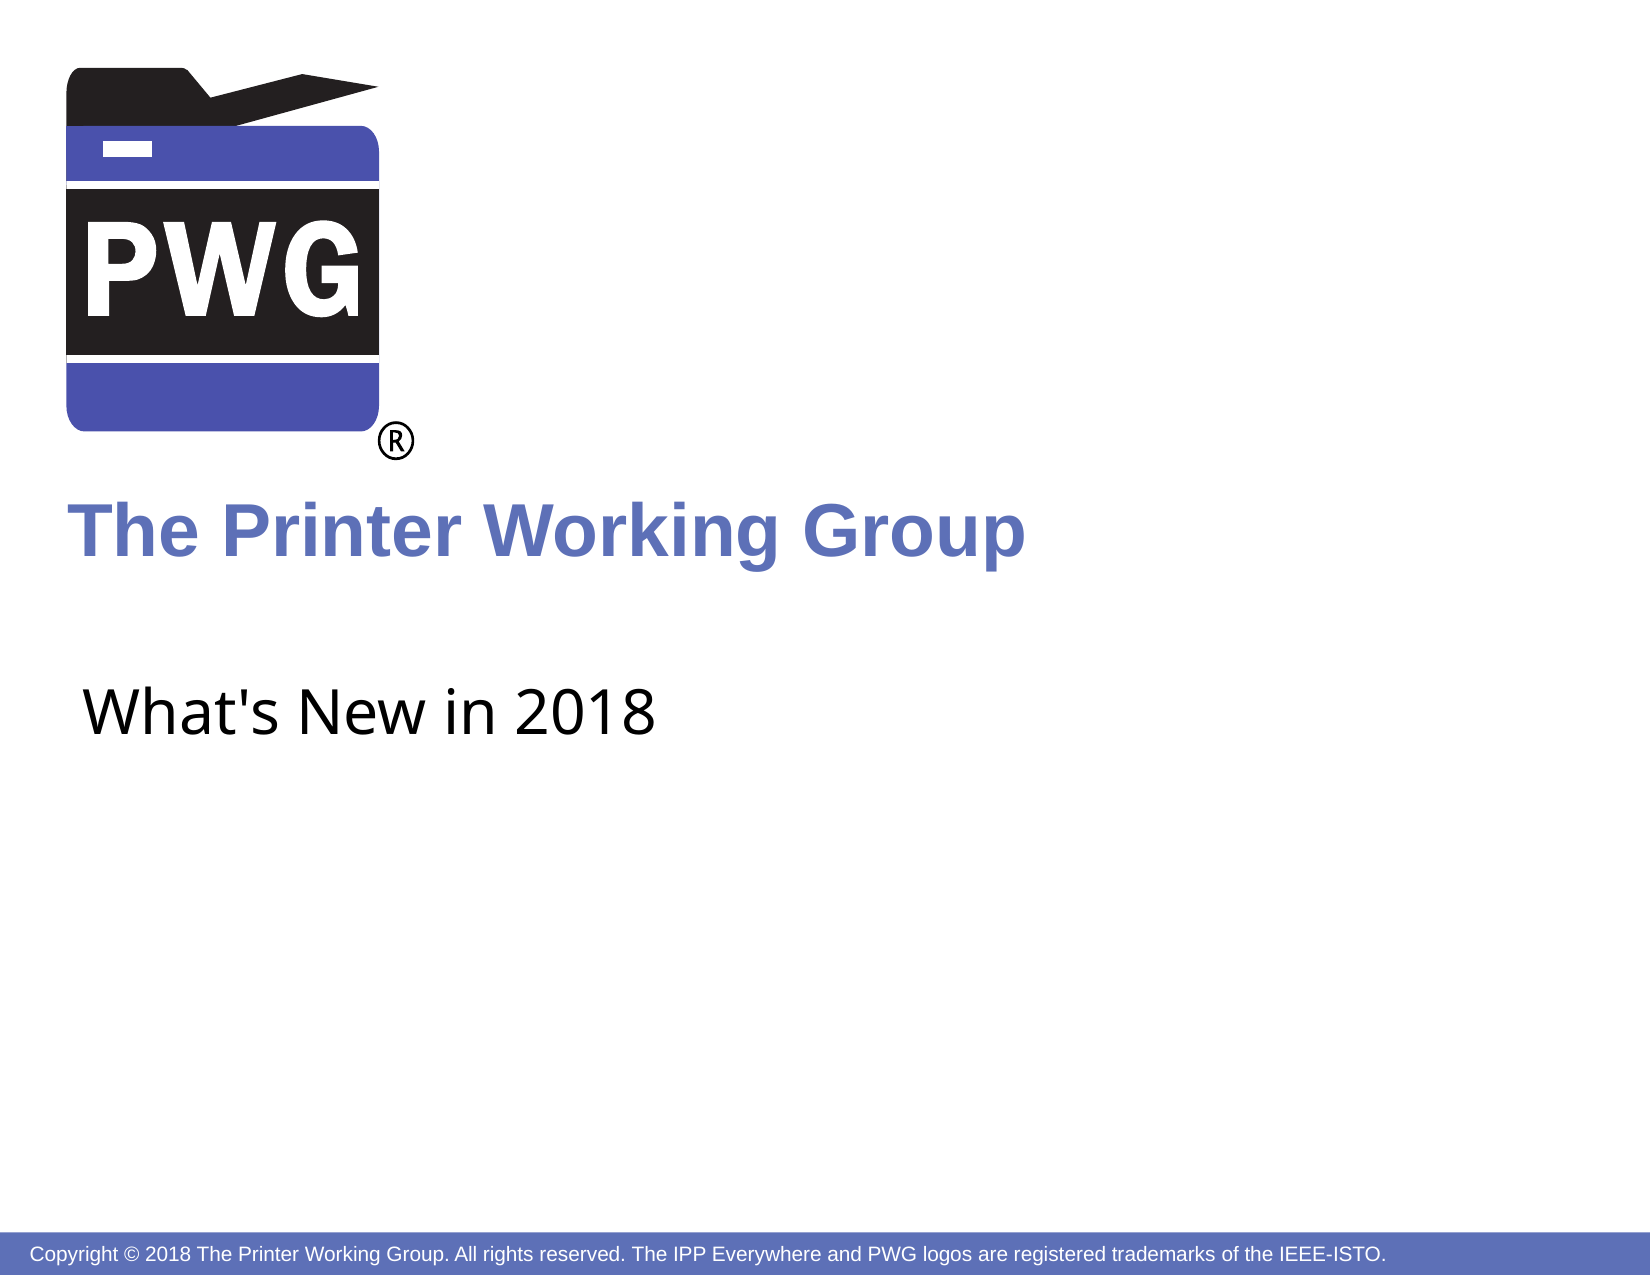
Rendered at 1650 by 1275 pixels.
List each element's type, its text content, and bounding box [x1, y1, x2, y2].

title What's New in 2018 [82, 592, 1568, 829]
